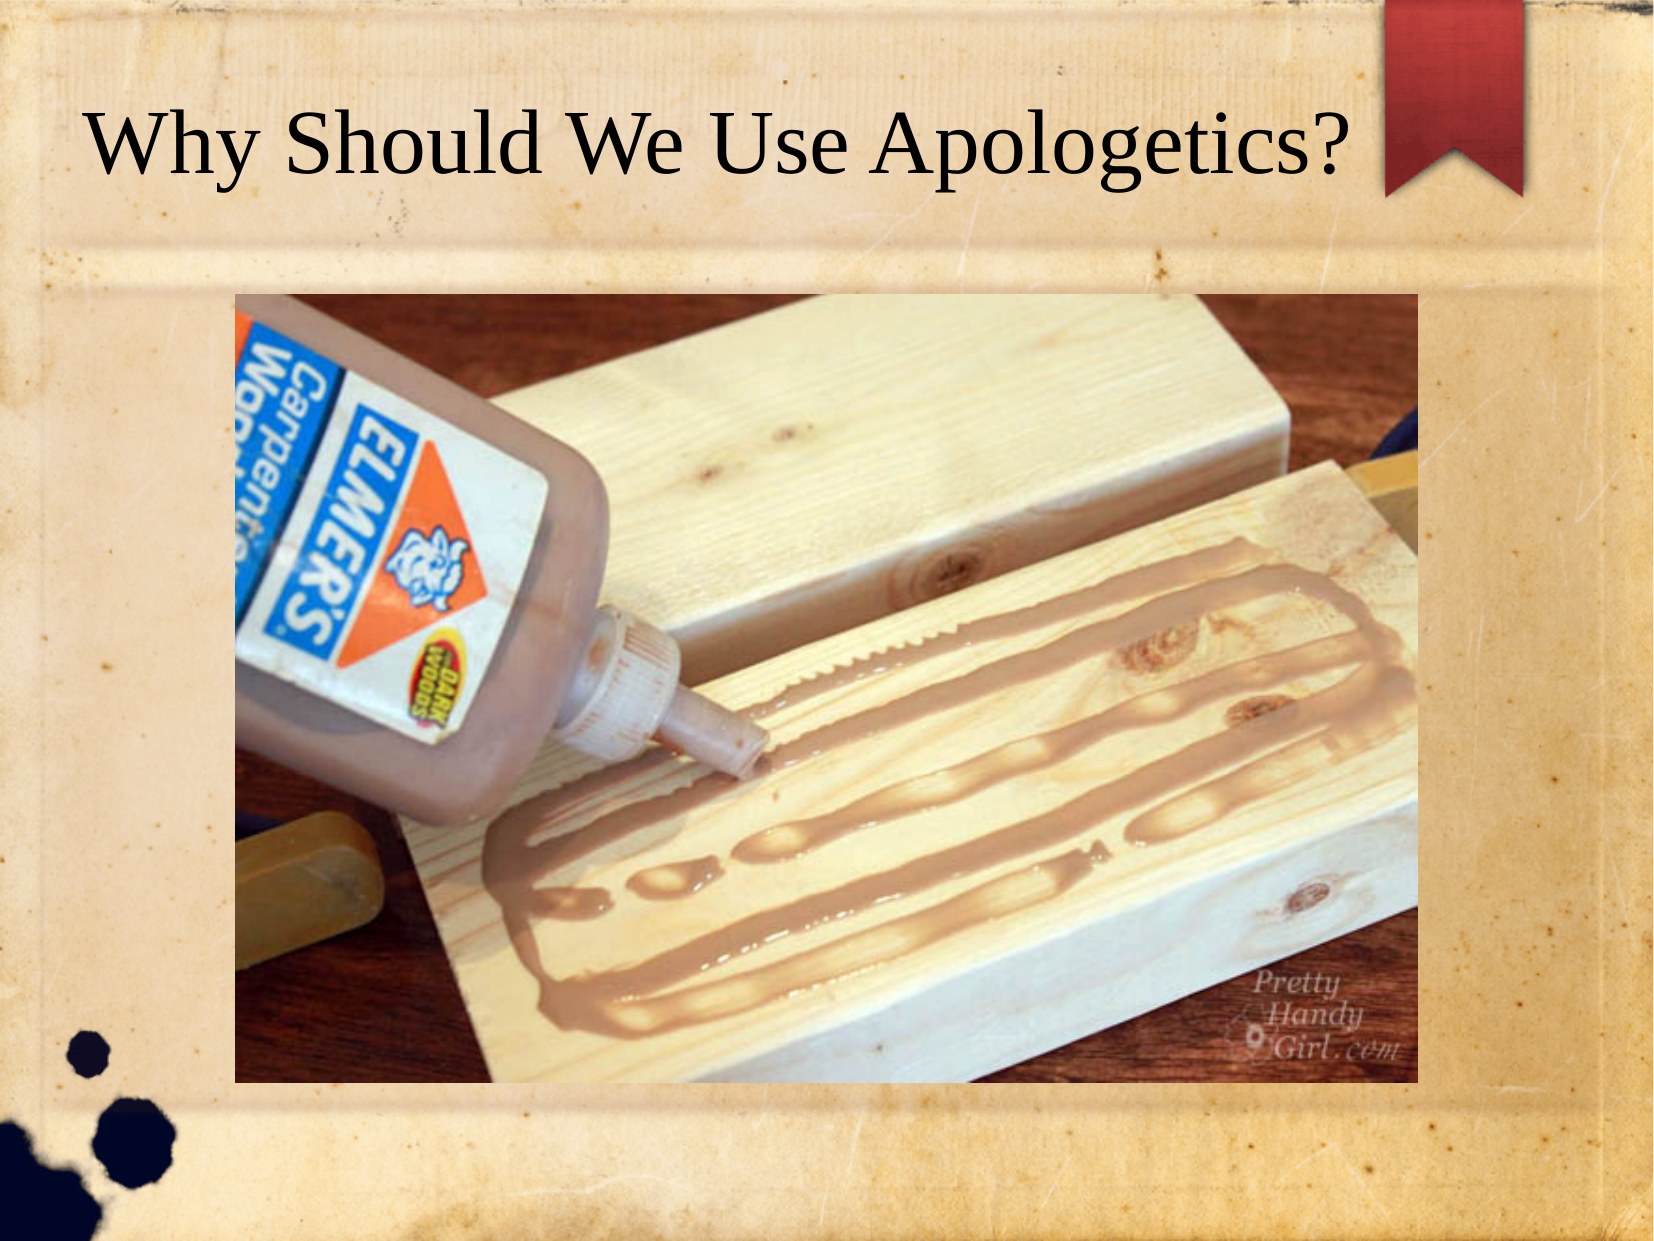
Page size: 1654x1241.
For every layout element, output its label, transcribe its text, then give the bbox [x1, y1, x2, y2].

title Why Should We Use Apologetics? [82, 41, 1388, 245]
picture [0, 0, 1654, 1241]
